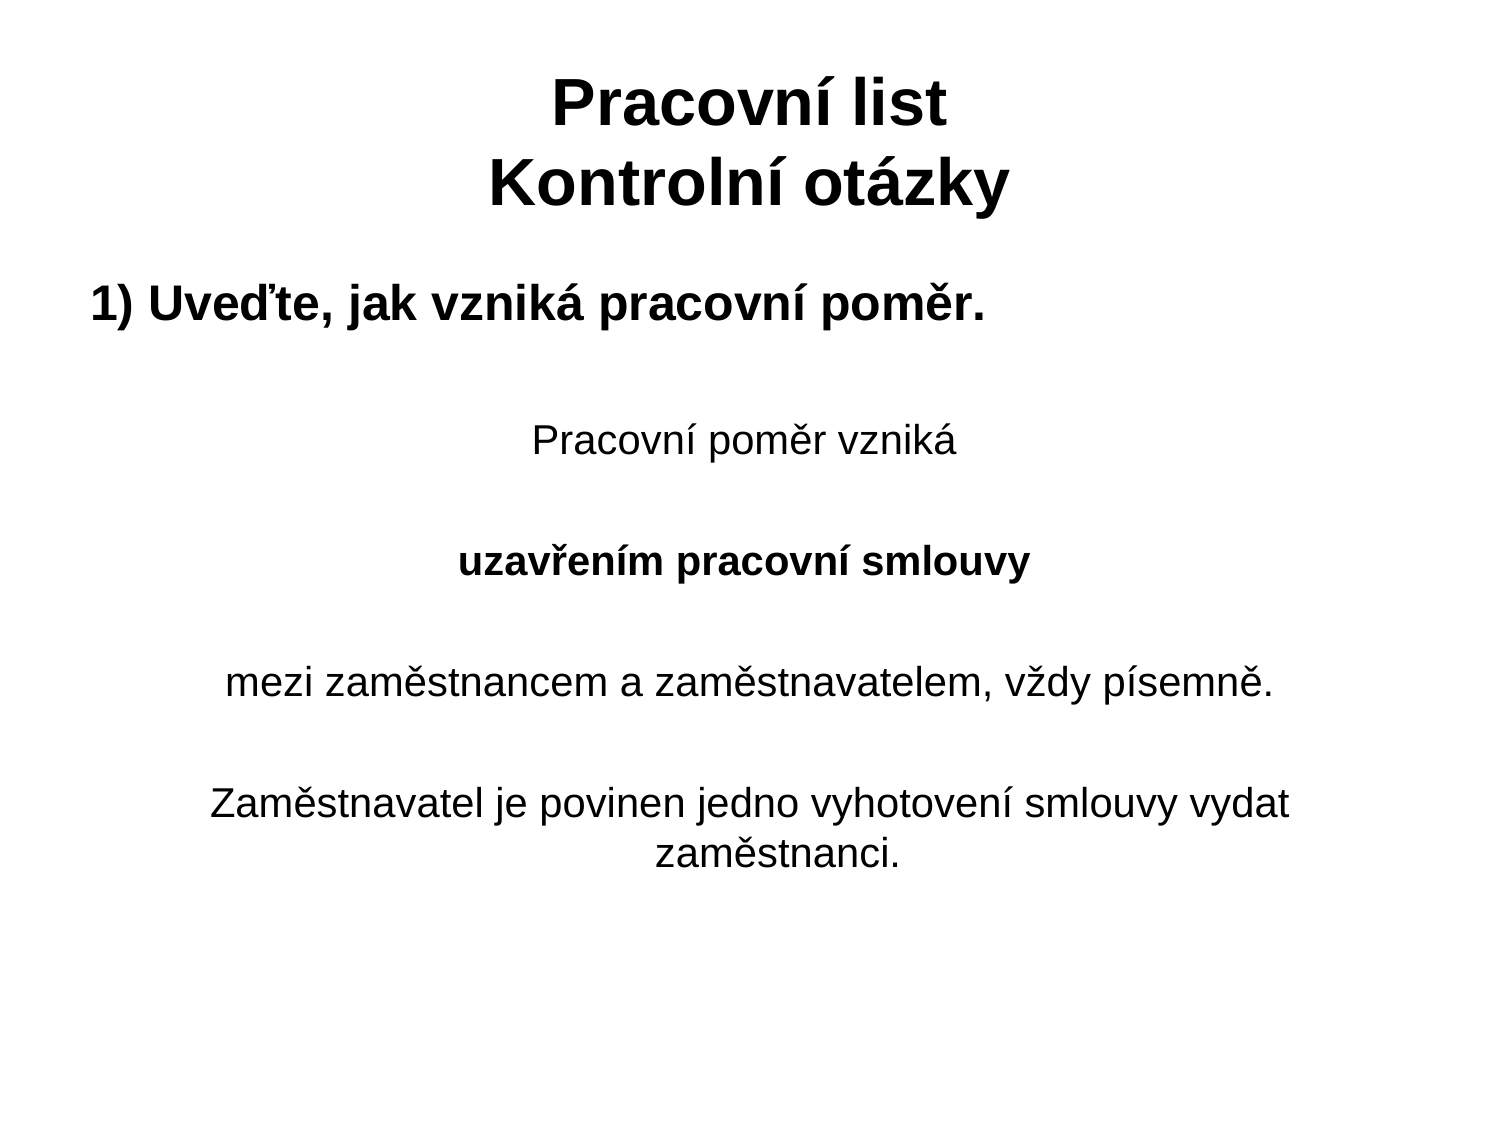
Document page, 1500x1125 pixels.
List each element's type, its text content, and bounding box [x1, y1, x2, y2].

list 1) Uveďte, jak vzniká pracovní poměr. Pracovní poměr vzniká uzavřením pracovní smlouvy mezi zaměstnancem a zaměstnavatelem, vždy písemně. Zaměstnavatel je povinen jedno vyhotovení smlouvy vydat zaměstnanci. [75, 262, 1426, 1006]
title Pracovní list Kontrolní otázky [75, 45, 1426, 233]
